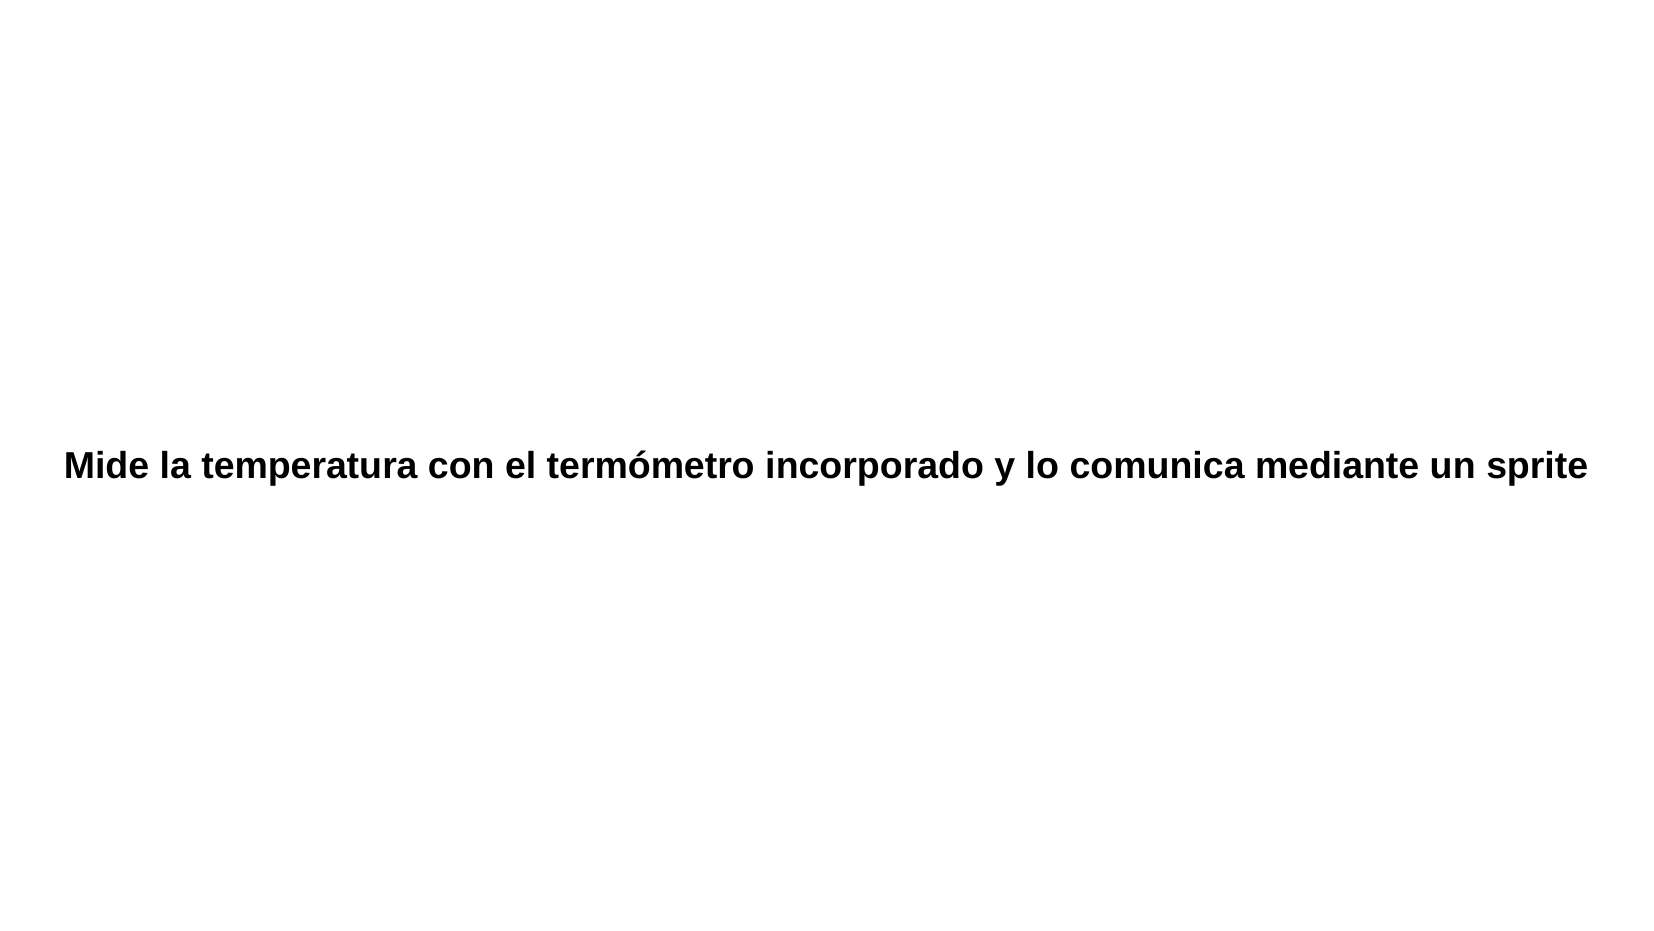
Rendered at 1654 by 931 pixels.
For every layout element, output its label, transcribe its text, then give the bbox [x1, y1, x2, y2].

text_box Mide la temperatura con el termómetro incorporado y lo comunica mediante un sprite [49, 436, 1605, 494]
